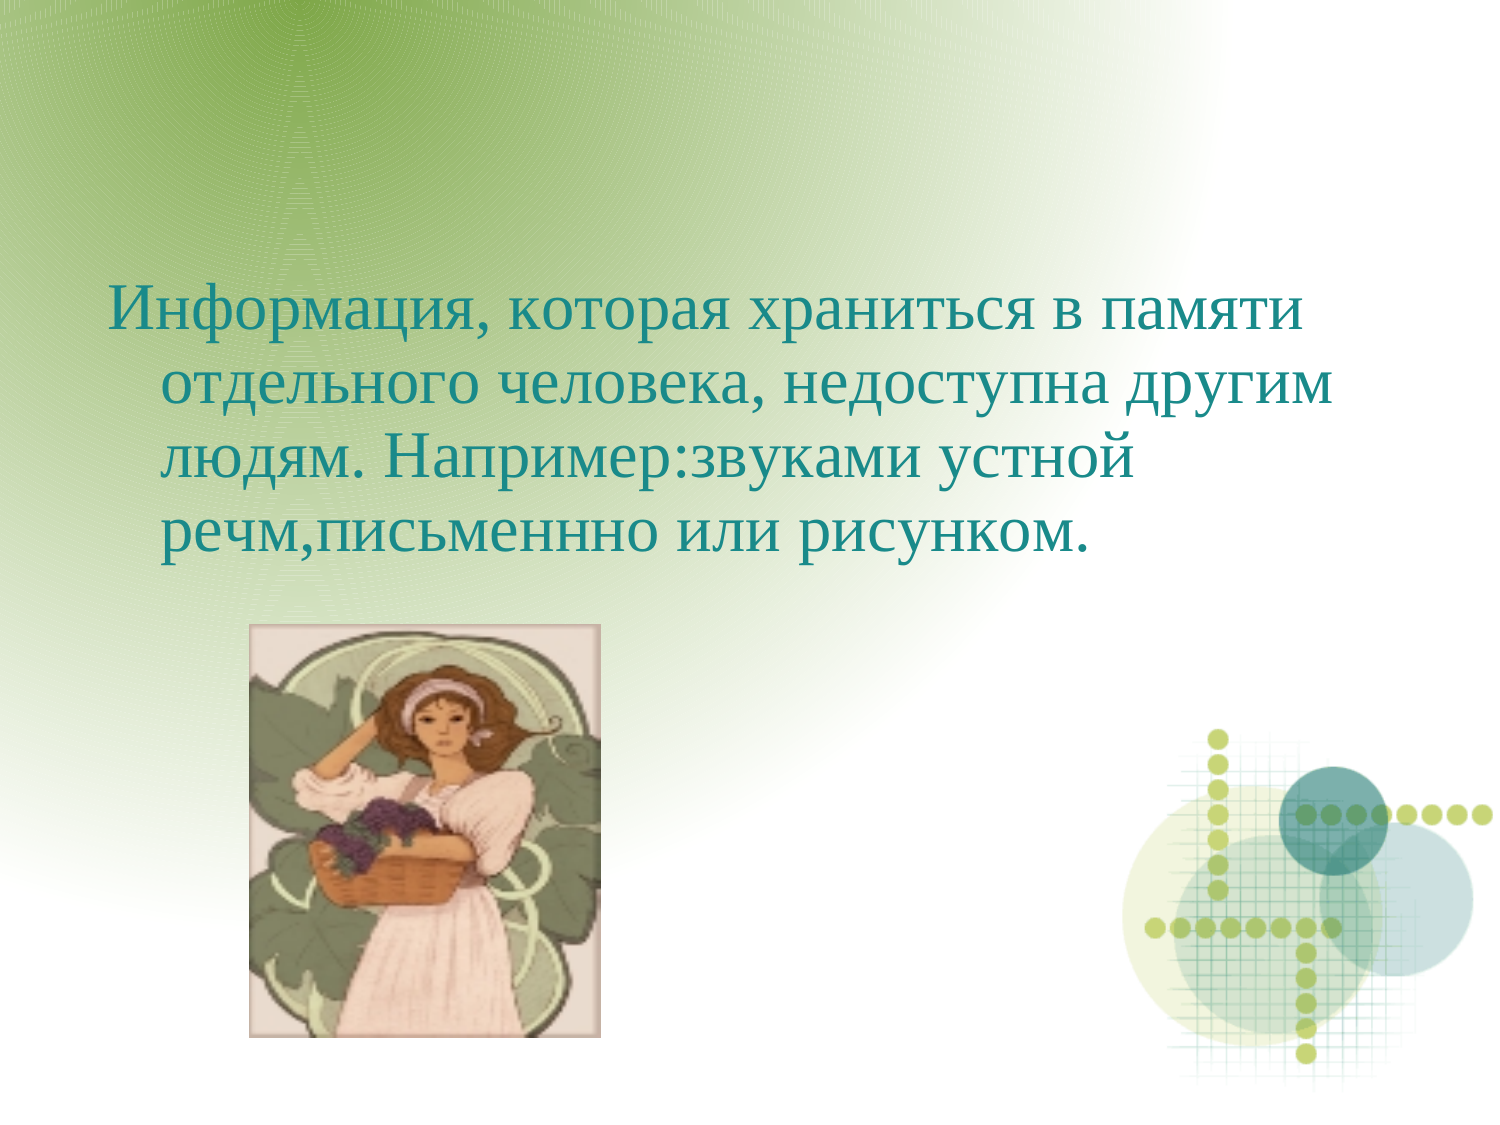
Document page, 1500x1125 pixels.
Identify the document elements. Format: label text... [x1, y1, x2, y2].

picture [249, 624, 601, 1038]
title [50, 37, 1401, 225]
picture [1110, 718, 1500, 1098]
list Информация, которая храниться в памяти отдельного человека, недоступна другим людям. Например:звуками устной речм,письменнно или рисунком. [75, 262, 1426, 1001]
